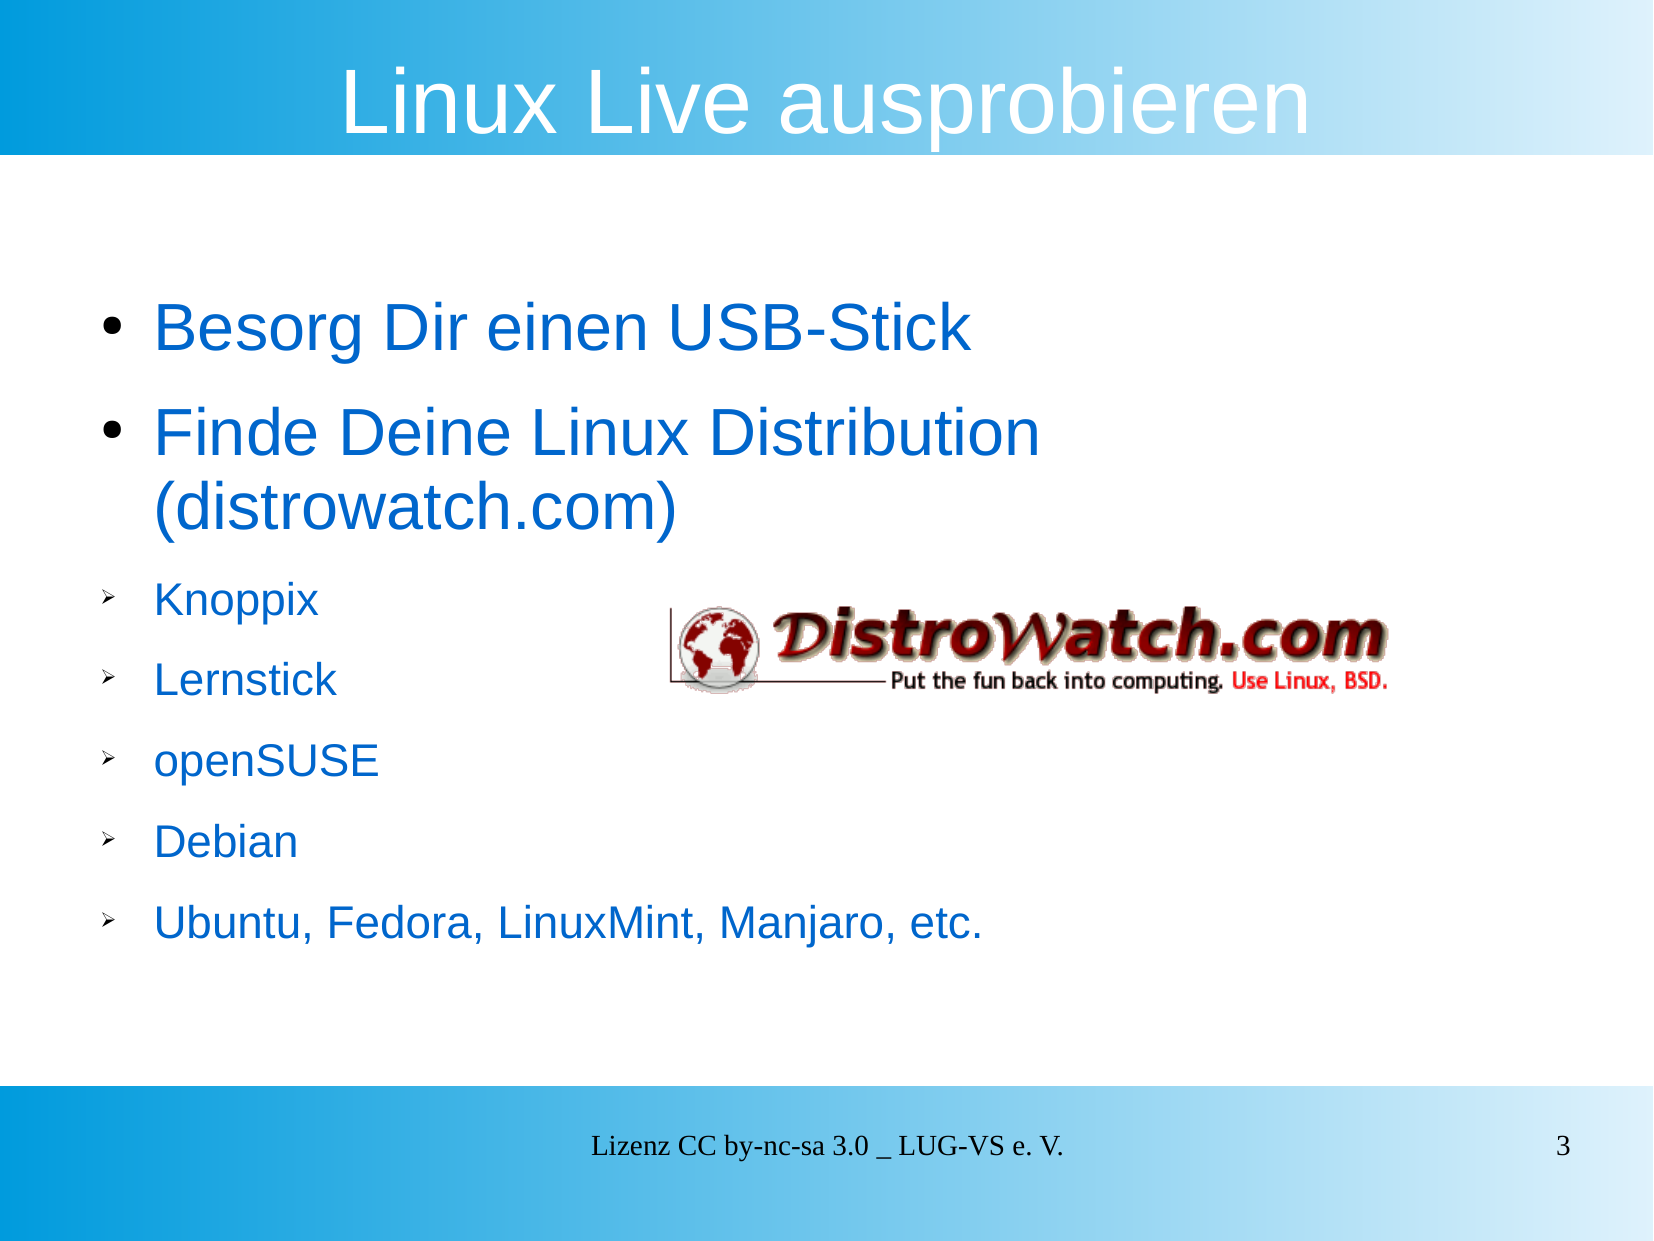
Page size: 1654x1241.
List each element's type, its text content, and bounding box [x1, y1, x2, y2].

list Besorg Dir einen USB-Stick Finde Deine Linux Distribution (distrowatch.com) Knoppix Lernstick openSUSE Debian Ubuntu, Fedora, LinuxMint, Manjaro, etc. [82, 290, 1571, 1010]
title Linux Live ausprobieren [82, 49, 1571, 155]
picture [661, 602, 1393, 697]
